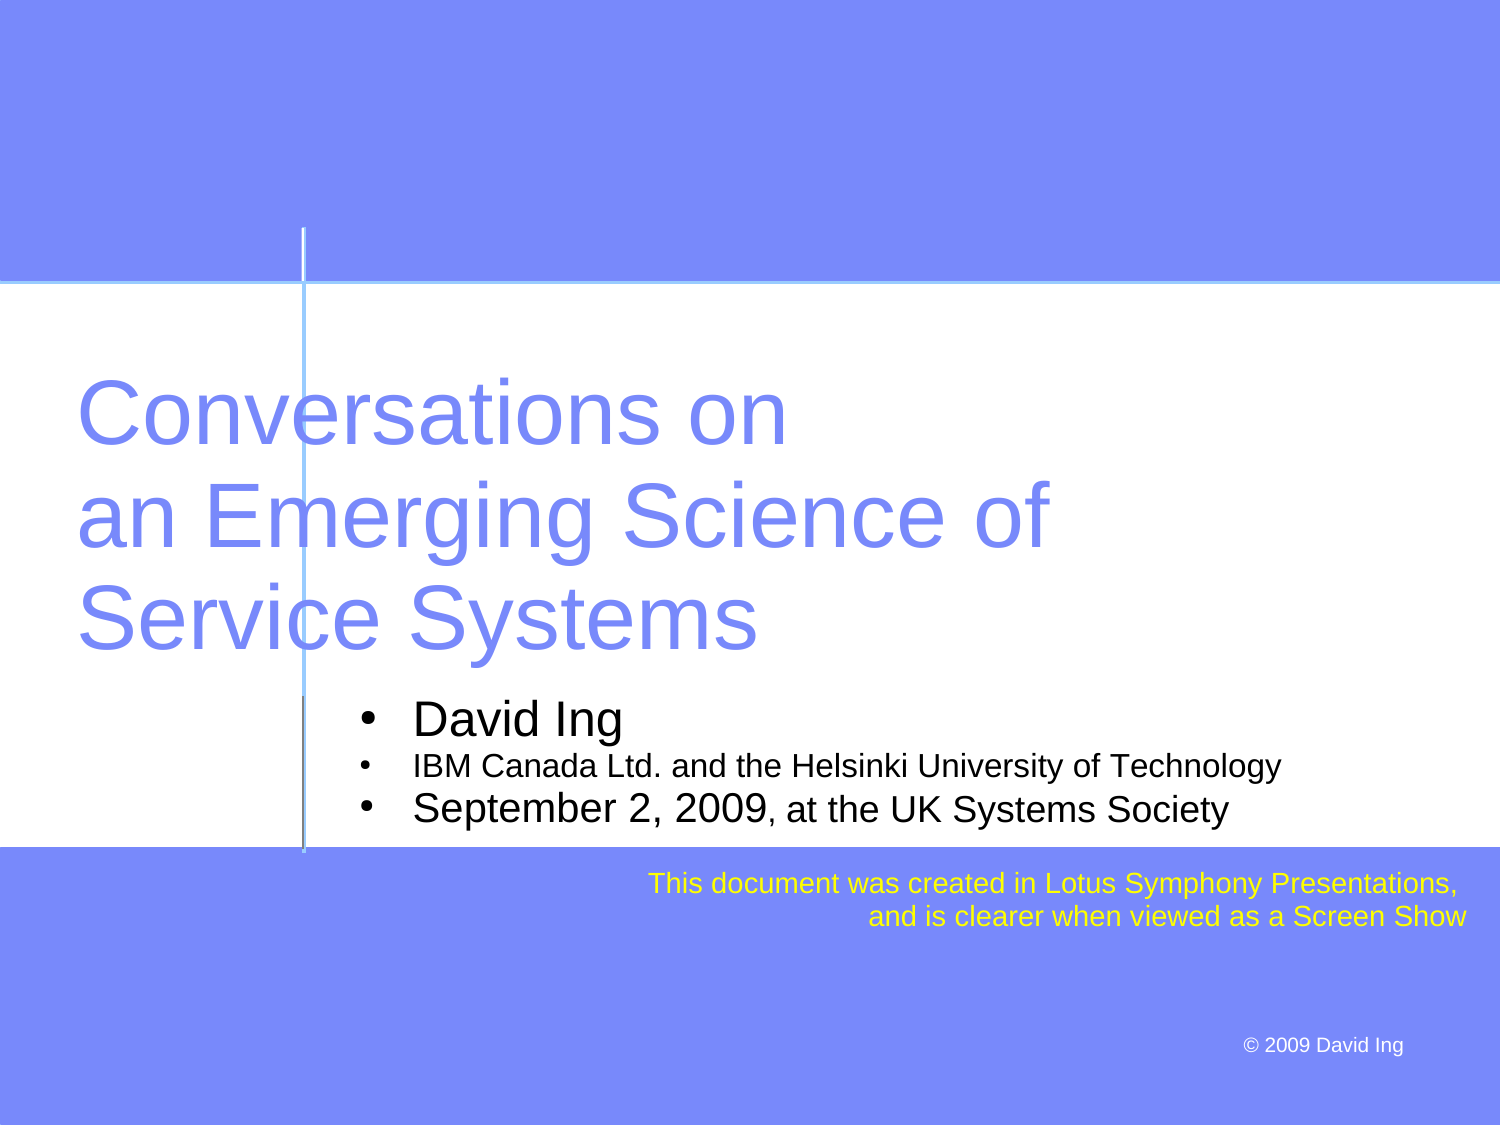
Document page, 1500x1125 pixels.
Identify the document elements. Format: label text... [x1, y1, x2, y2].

text_box This document was created in Lotus Symphony Presentations, and is clearer when viewed as a Screen Show [328, 859, 1483, 944]
title Conversations on an Emerging Science of Service Systems [76, 348, 1358, 682]
list David Ing IBM Canada Ltd. and the Helsinki University of Technology September 2, 2009, at the UK Systems Society [324, 691, 1375, 856]
